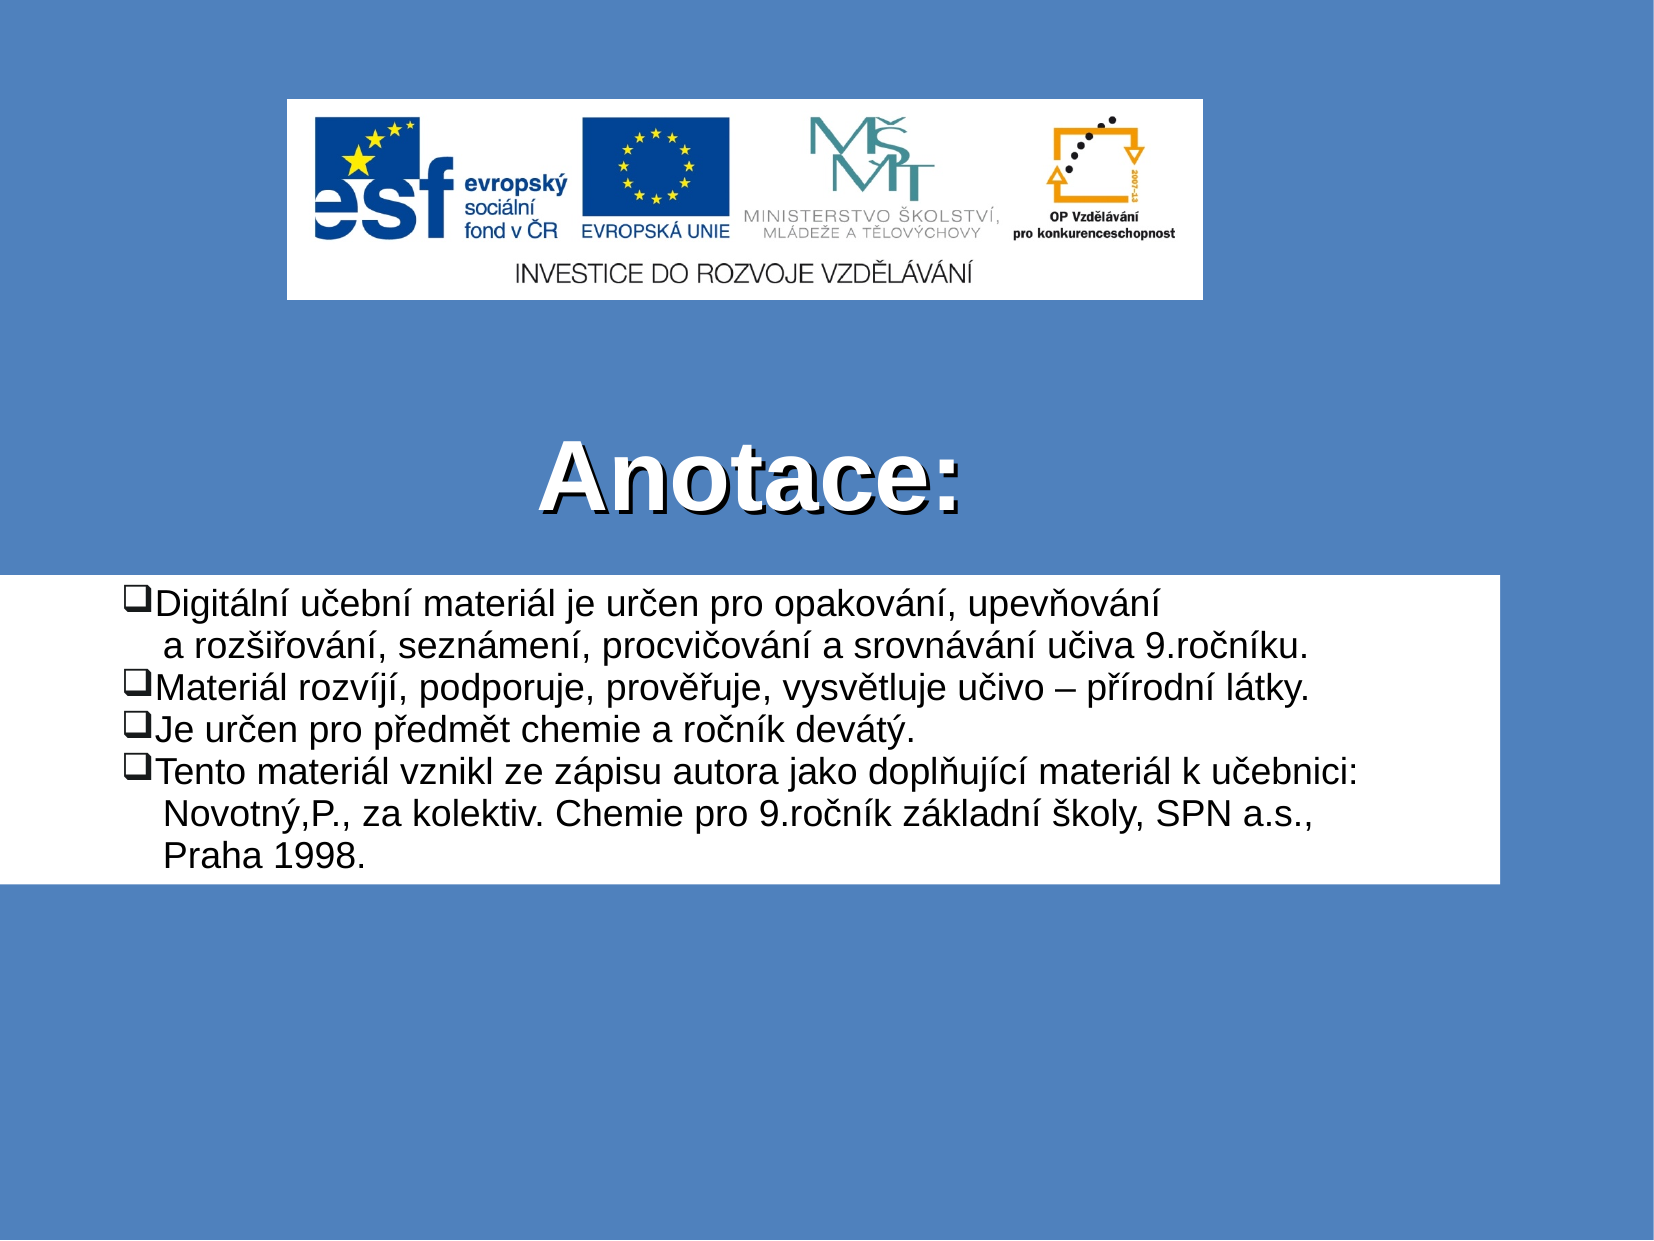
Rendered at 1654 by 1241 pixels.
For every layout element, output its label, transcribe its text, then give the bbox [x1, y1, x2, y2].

picture [287, 99, 1203, 300]
title Anotace: [112, 349, 1388, 575]
text_box Digitální učební materiál je určen pro opakování, upevňování a rozšiřování, seznámení, procvičování a srovnávání učiva 9.ročníku. Materiál rozvíjí, podporuje, prověřuje, vysvětluje učivo – přírodní látky. Je určen pro předmět chemie a ročník devátý. Tento materiál vznikl ze zápisu autora jako doplňující materiál k učebnici: Novotný,P., za kolektiv. Chemie pro 9.ročník základní školy, SPN a.s., Praha 1998. [0, 575, 1501, 885]
